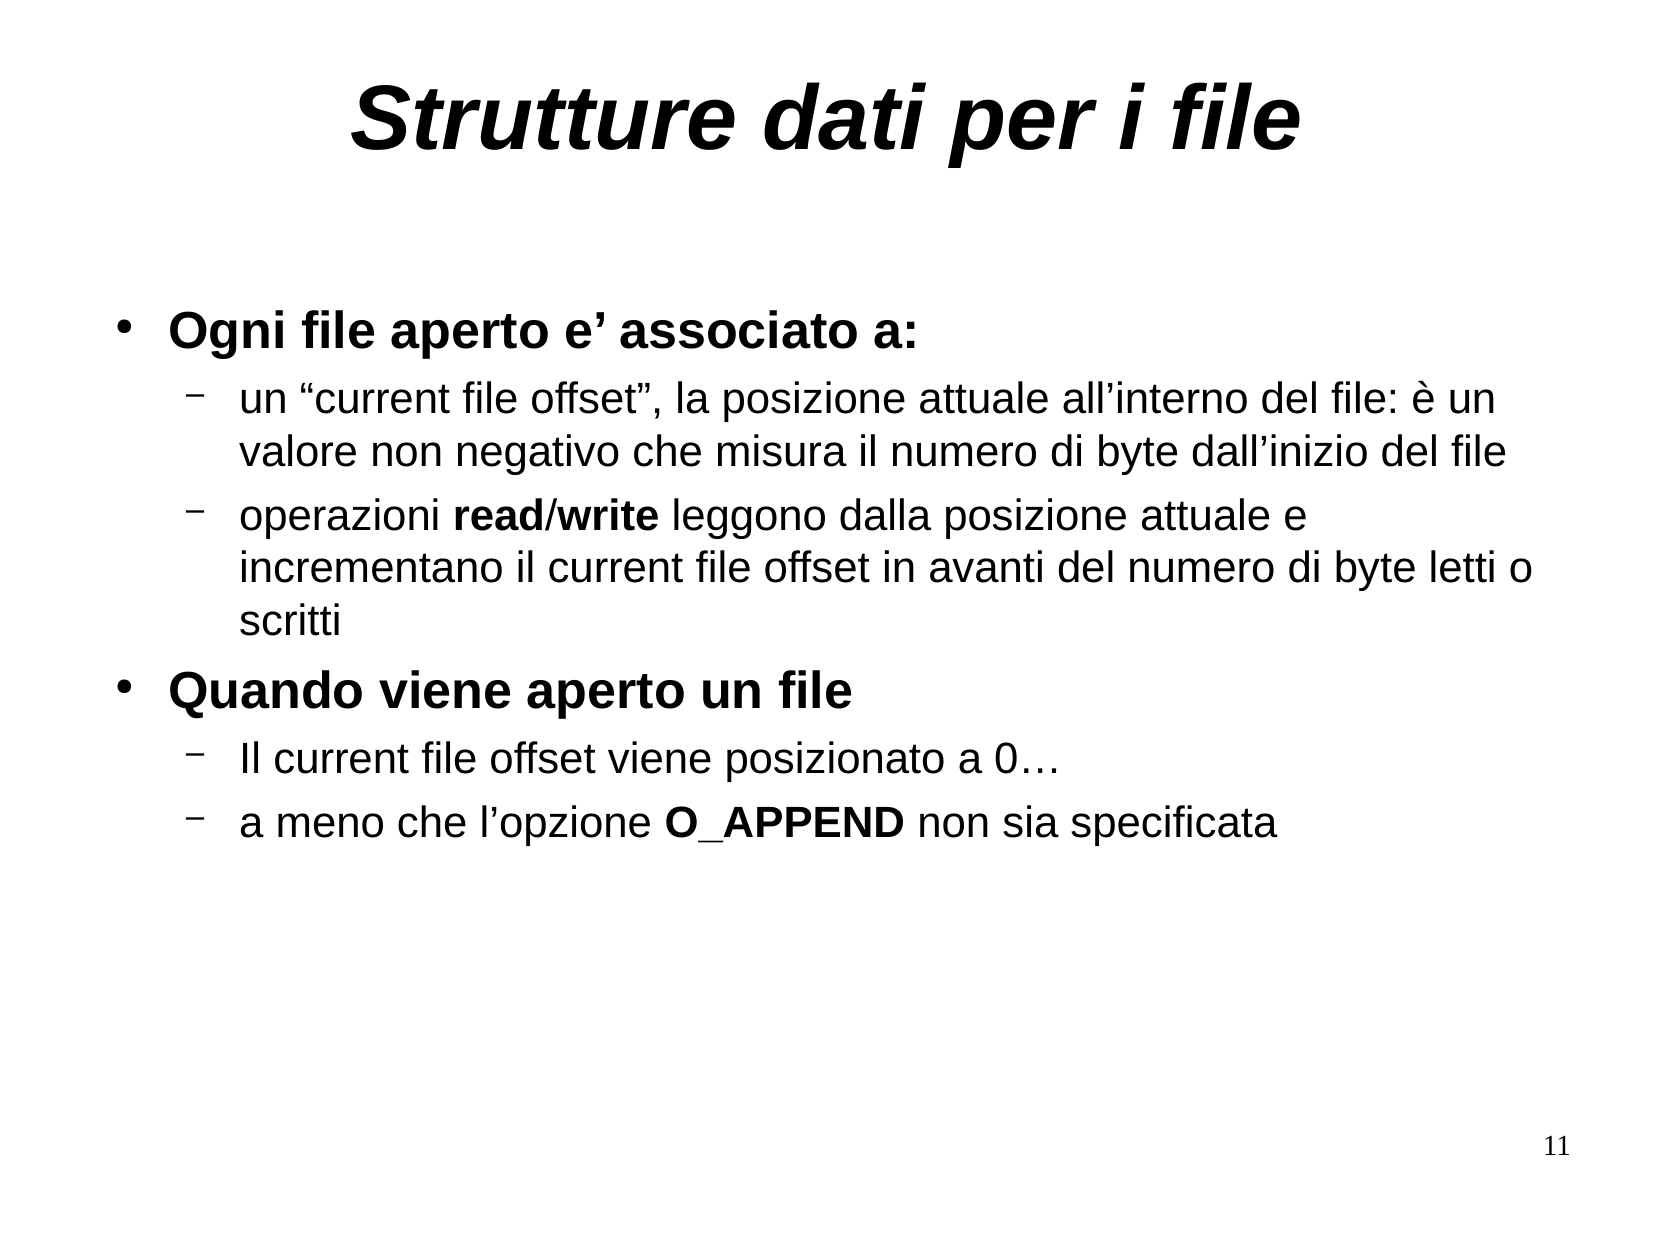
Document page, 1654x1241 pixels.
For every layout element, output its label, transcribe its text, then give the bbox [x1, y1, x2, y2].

list Ogni file aperto e’ associato a: un “current file offset”, la posizione attuale all’interno del file: è un valore non negativo che misura il numero di byte dall’inizio del file operazioni read/write leggono dalla posizione attuale e incrementano il current file offset in avanti del numero di byte letti o scritti Quando viene aperto un file Il current file offset viene posizionato a 0… a meno che l’opzione O_APPEND non sia specificata [82, 289, 1571, 1109]
title Strutture dati per i file [82, 50, 1571, 257]
